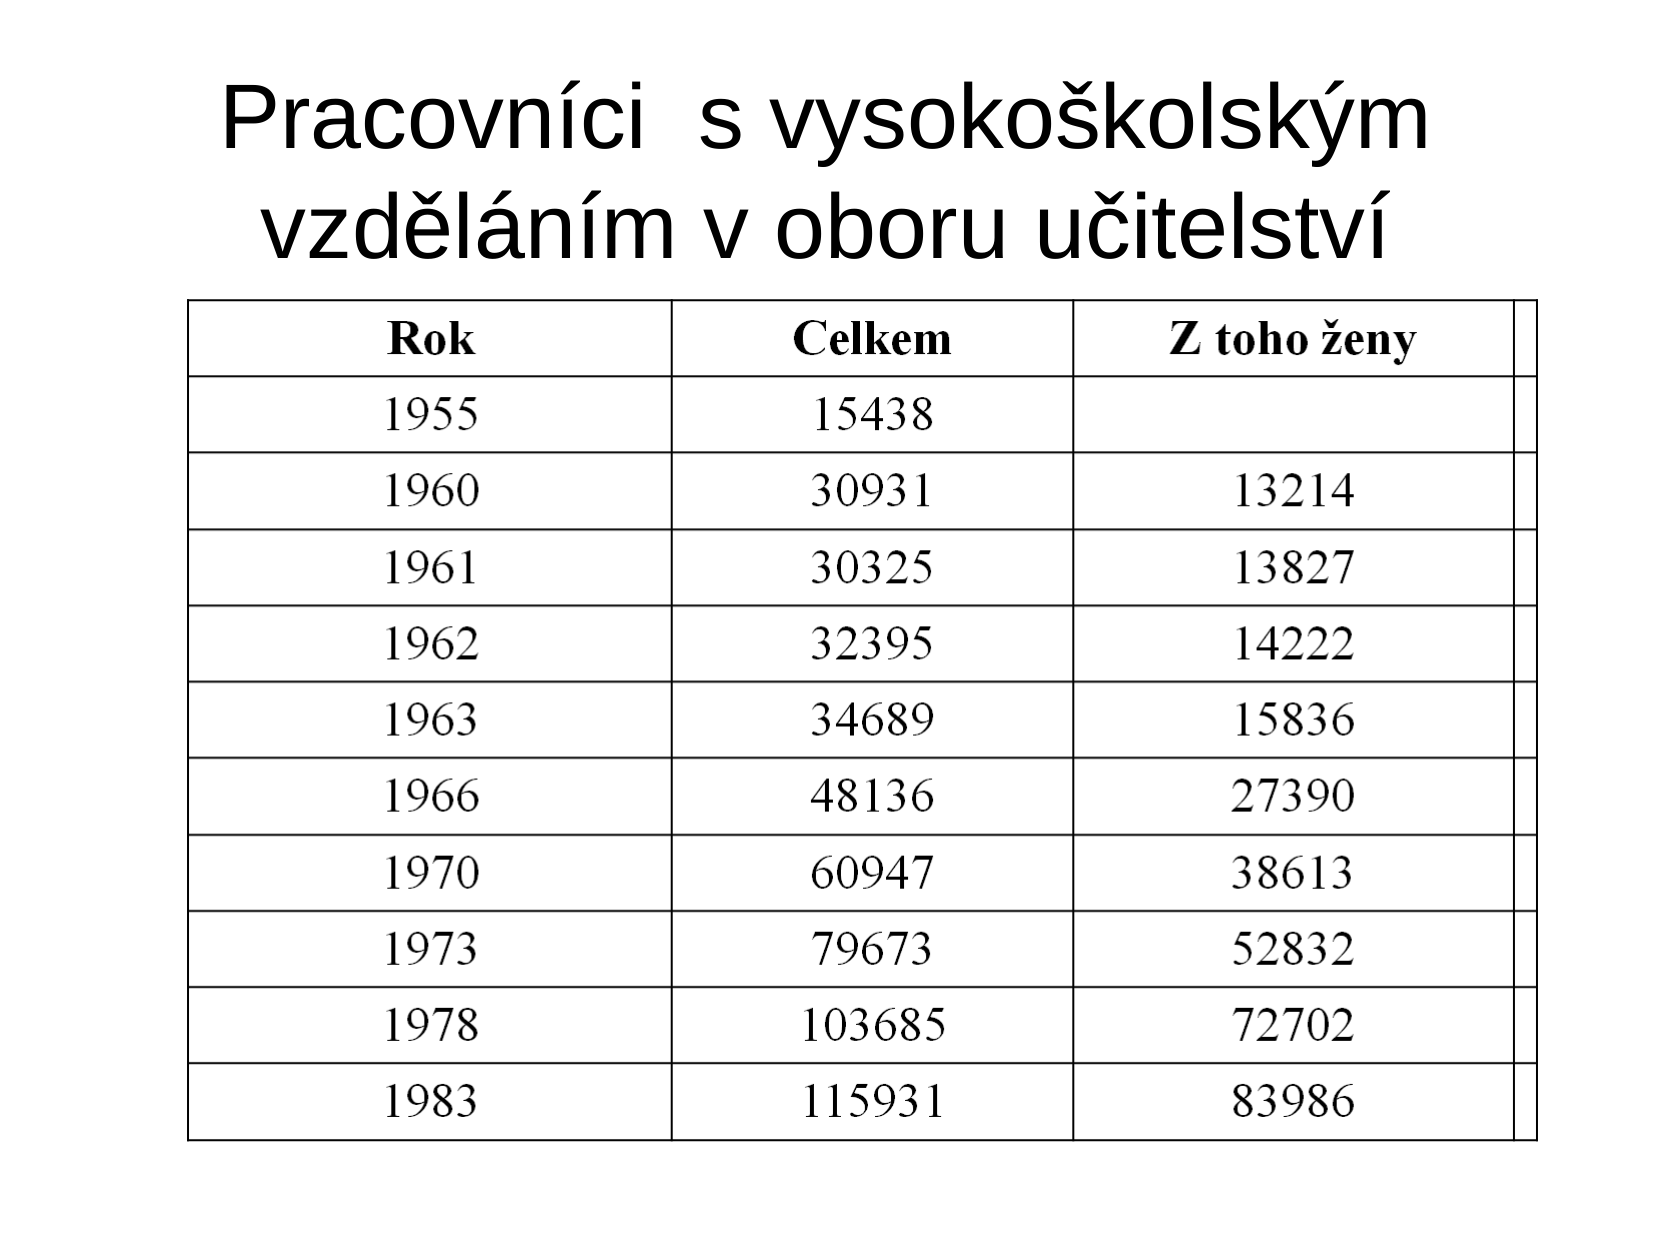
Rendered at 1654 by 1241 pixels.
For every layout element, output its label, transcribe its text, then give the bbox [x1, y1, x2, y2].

picture [176, 289, 1549, 1152]
title Pracovníci s vysokoškolským vzděláním v oboru učitelství [82, 56, 1571, 250]
